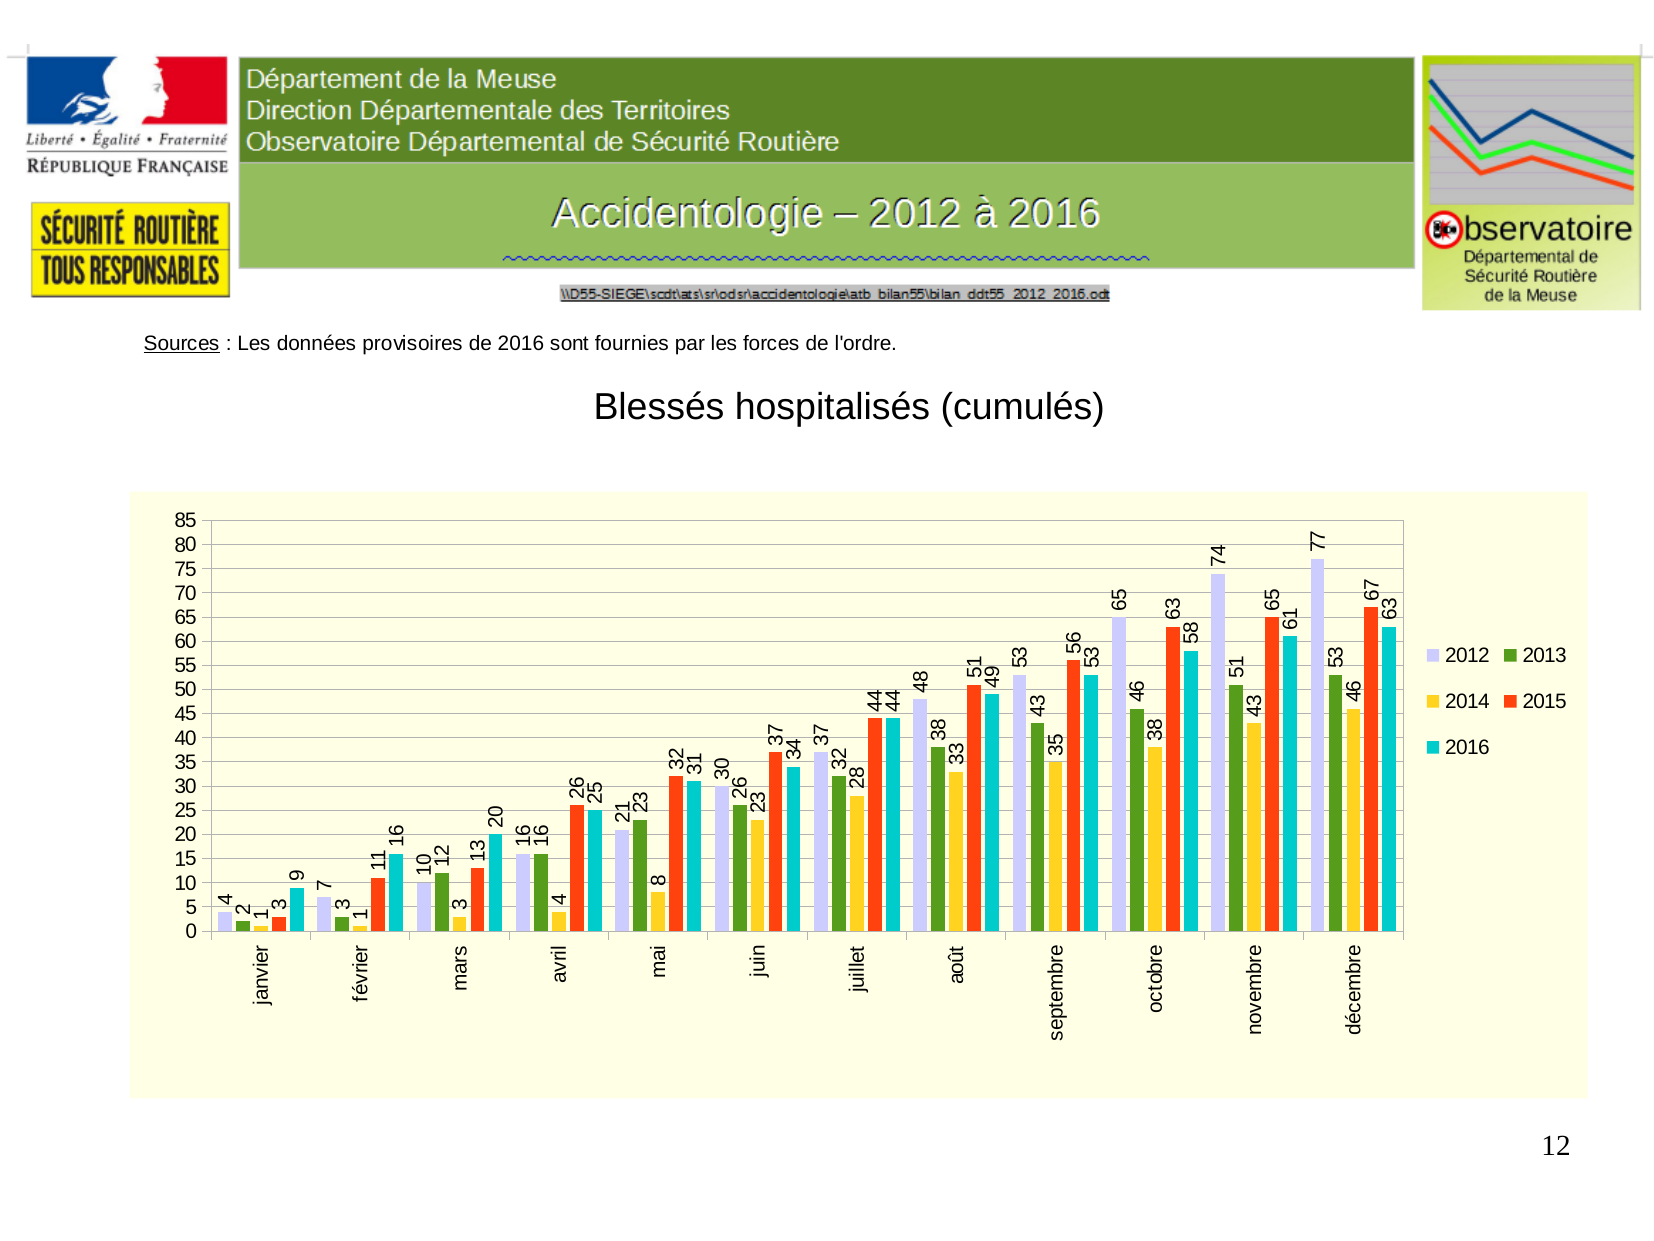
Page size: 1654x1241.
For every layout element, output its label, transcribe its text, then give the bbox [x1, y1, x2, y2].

chart [129, 491, 1588, 1099]
text_box Blessés hospitalisés (cumulés) [578, 377, 1146, 449]
chart [23, 212, 1028, 390]
picture [0, 44, 1654, 319]
